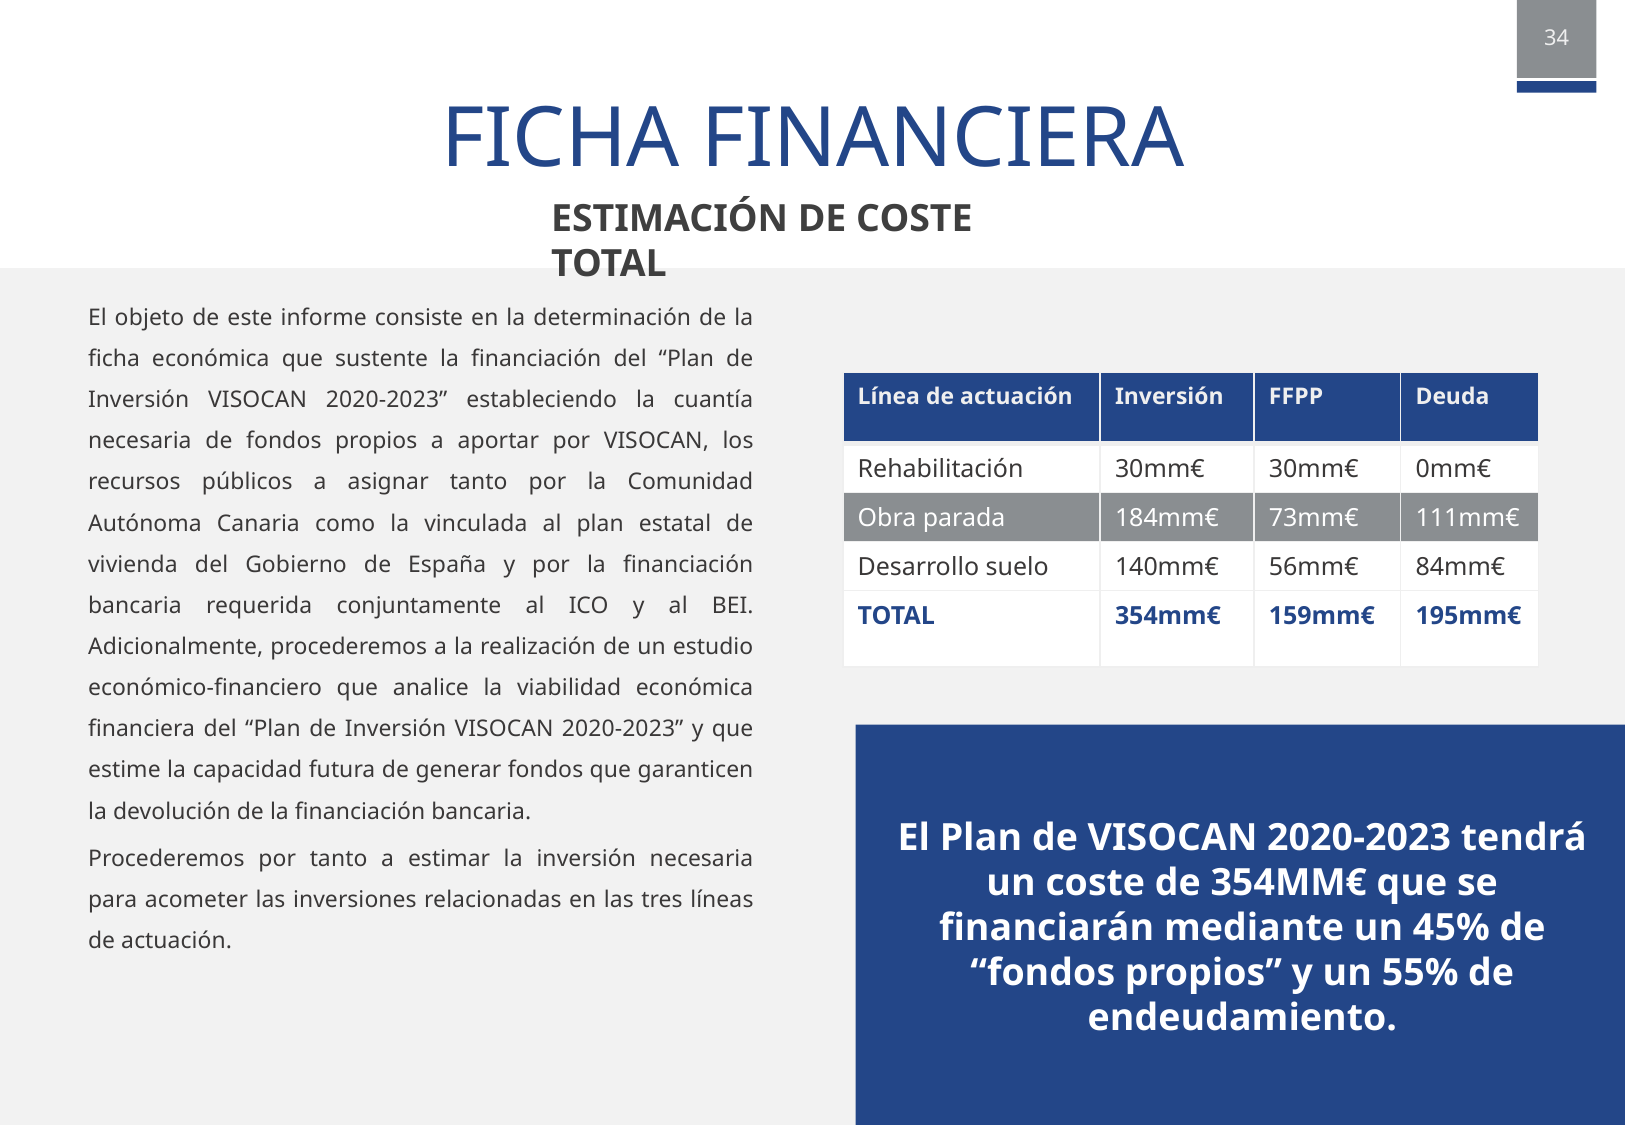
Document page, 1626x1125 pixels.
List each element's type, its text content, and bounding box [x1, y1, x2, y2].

table_cell 354mm€ [1101, 591, 1253, 666]
table_header FFPP [1255, 373, 1400, 441]
table_cell 30mm€ [1101, 446, 1253, 492]
table_cell 73mm€ [1255, 493, 1400, 541]
table_header Deuda [1401, 373, 1538, 441]
table_cell Rehabilitación [844, 446, 1099, 492]
list FICHA FINANCIERA [143, 97, 1484, 182]
table_cell 111mm€ [1401, 493, 1538, 541]
text_box [0, 268, 1625, 1125]
text_box El objeto de este informe consiste en la determinación de la ficha económica que sustente la financiación del “Plan de Inversión VISOCAN 2020-2023” estableciendo la cuantía necesaria de fondos propios a aportar por VISOCAN, los recursos públicos a asignar tanto por la Comunidad Autónoma Canaria como la vinculada al plan estatal de vivienda del Gobierno de España y por la financiación bancaria requerida conjuntamente al ICO y al BEI. Adicionalmente, procederemos a la realización de un estudio económico-financiero que analice la viabilidad económica financiera del “Plan de Inversión VISOCAN 2020-2023” y que estime la capacidad futura de generar fondos que garanticen la devolución de la financiación bancaria. Procederemos por tanto a estimar la inversión necesaria para acometer las inversiones relacionadas en las tres líneas de actuación. [73, 281, 770, 838]
table_cell Desarrollo suelo [844, 542, 1099, 590]
table_cell 0mm€ [1401, 446, 1538, 492]
text_box El Plan de VISOCAN 2020-2023 tendrá un coste de 354MM€ que se financiarán mediante un 45% de “fondos propios” y un 55% de endeudamiento. [882, 805, 1603, 1046]
table_cell 140mm€ [1101, 542, 1253, 590]
table_header Línea de actuación [844, 373, 1099, 441]
text_box ESTIMACIÓN DE COSTE TOTAL [551, 194, 1074, 285]
table_cell 56mm€ [1255, 542, 1400, 590]
table_cell 195mm€ [1401, 591, 1538, 666]
table_cell TOTAL [844, 591, 1099, 666]
table_cell 30mm€ [1255, 446, 1400, 492]
table_header Inversión [1101, 373, 1253, 441]
table_cell 84mm€ [1401, 542, 1538, 590]
table_cell 159mm€ [1255, 591, 1400, 666]
table_cell 184mm€ [1101, 493, 1253, 541]
table_cell Obra parada [844, 493, 1099, 541]
